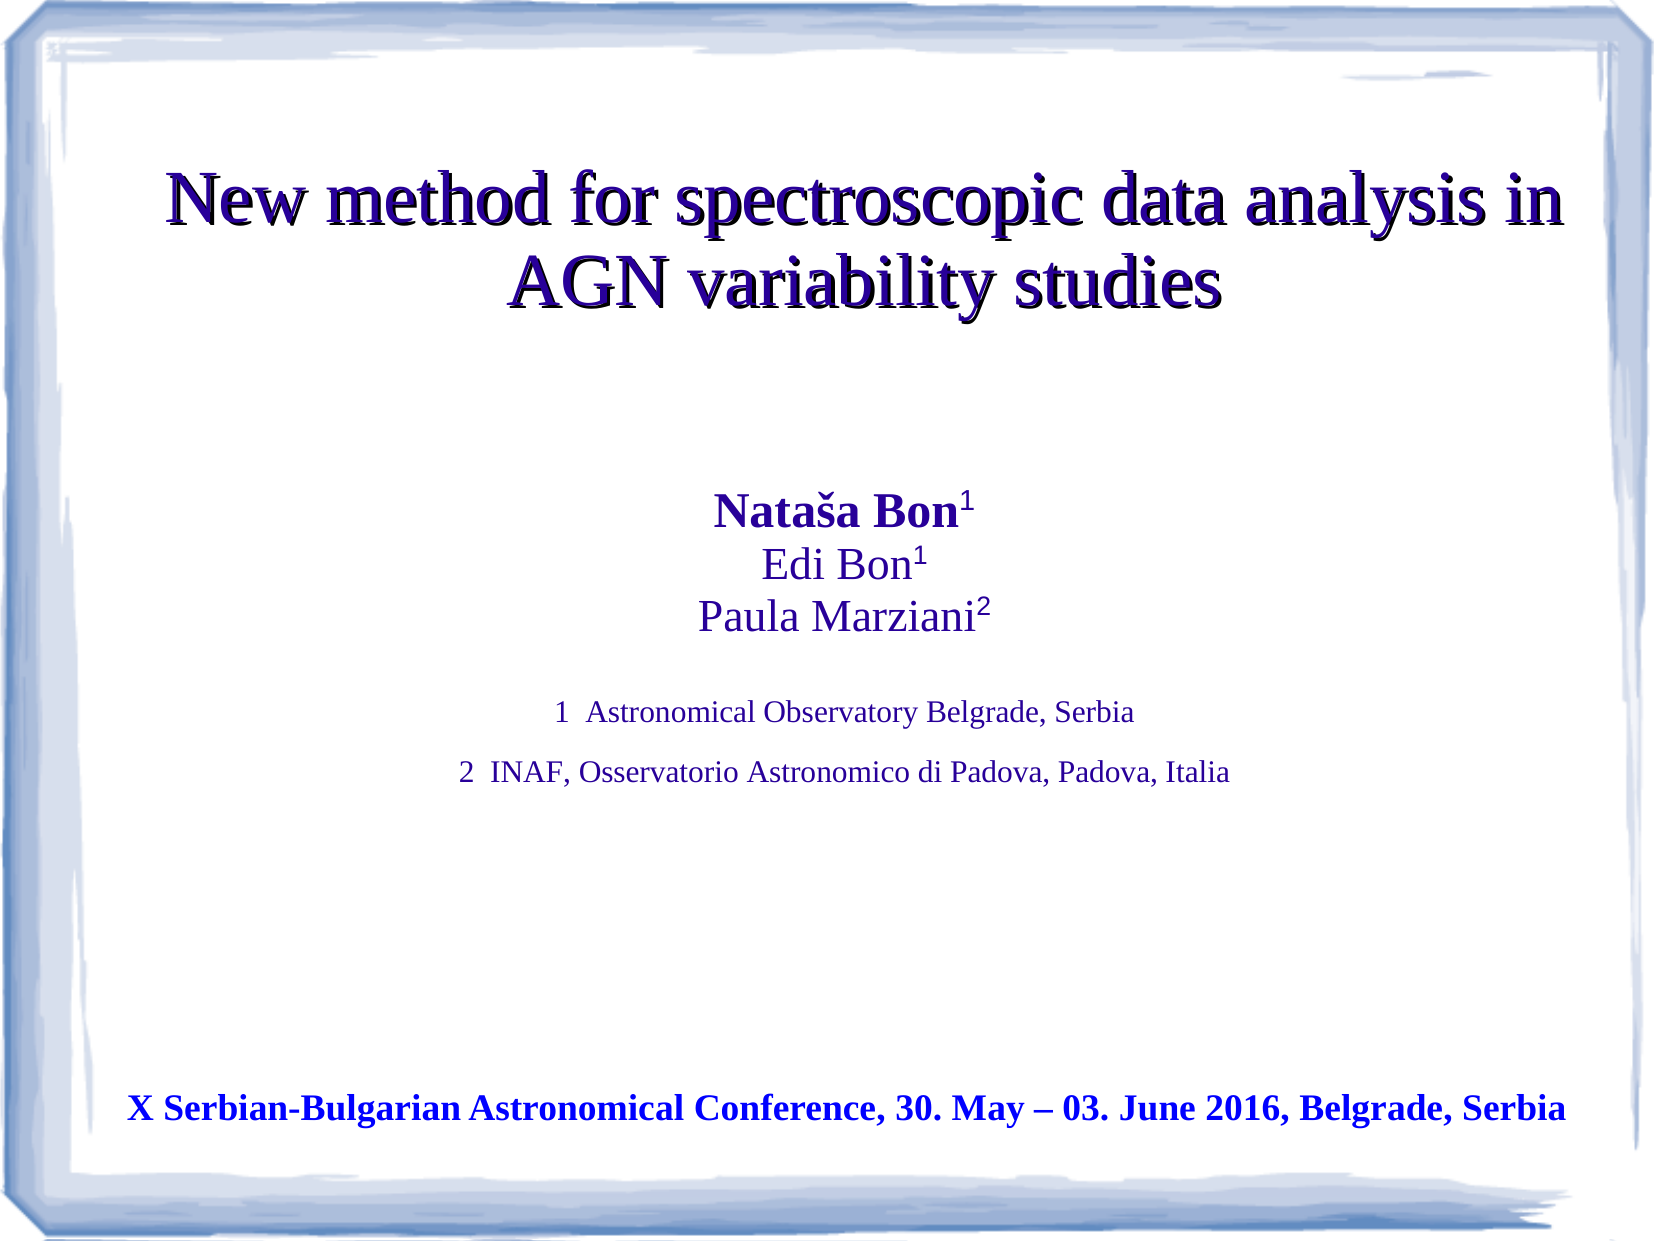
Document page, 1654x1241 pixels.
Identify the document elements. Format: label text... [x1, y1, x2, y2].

title New method for spectroscopic data analysis in AGN variability studies [82, 135, 1571, 343]
picture [0, 0, 1654, 1241]
text_box X Serbian-Bulgarian Astronomical Conference, 30. May – 03. June 2016, Belgrade, Serbia [37, 1080, 1583, 1137]
subtitle Nataša Bon1 Edi Bon1 Paula Marziani2 1 Astronomical Observatory Belgrade, Serbia 2 INAF, Osservatorio Astronomico di Padova, Padova, Italia [118, 324, 1571, 1045]
